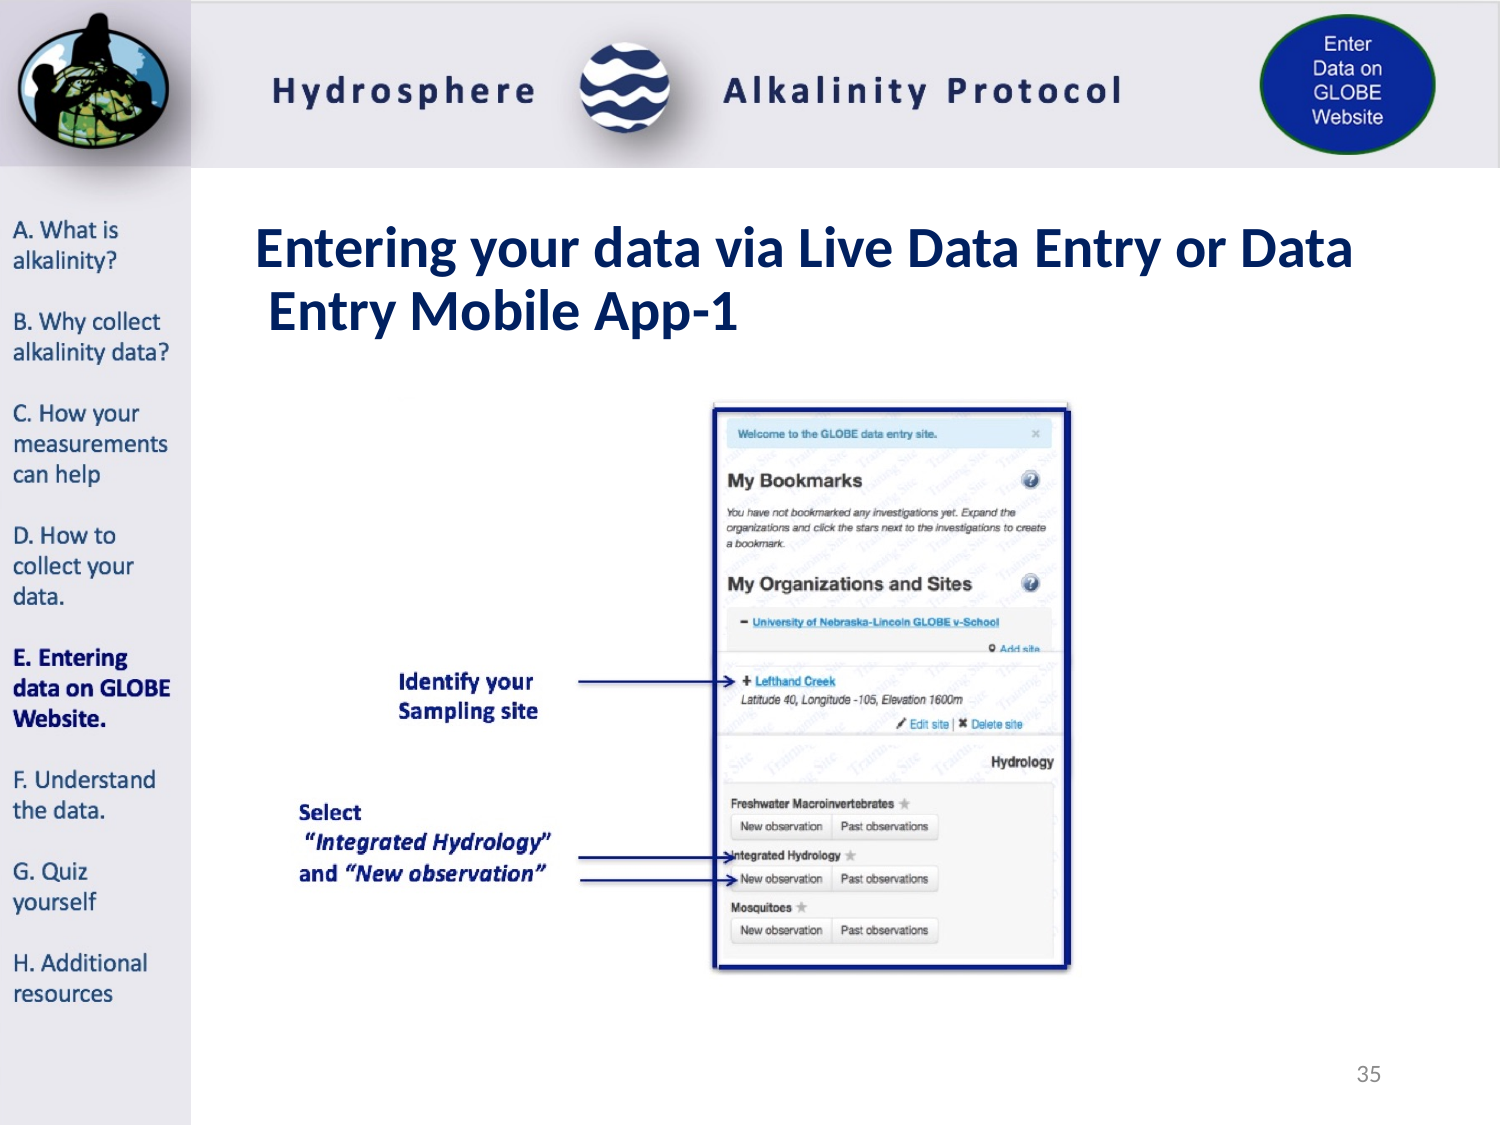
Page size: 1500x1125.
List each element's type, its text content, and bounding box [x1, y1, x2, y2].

picture [240, 397, 1082, 1000]
slide_number <number> [1059, 1042, 1397, 1103]
picture [0, 0, 1500, 1125]
title Entering your data via Live Data Entry or Data Entry Mobile App-1 [240, 206, 1500, 425]
